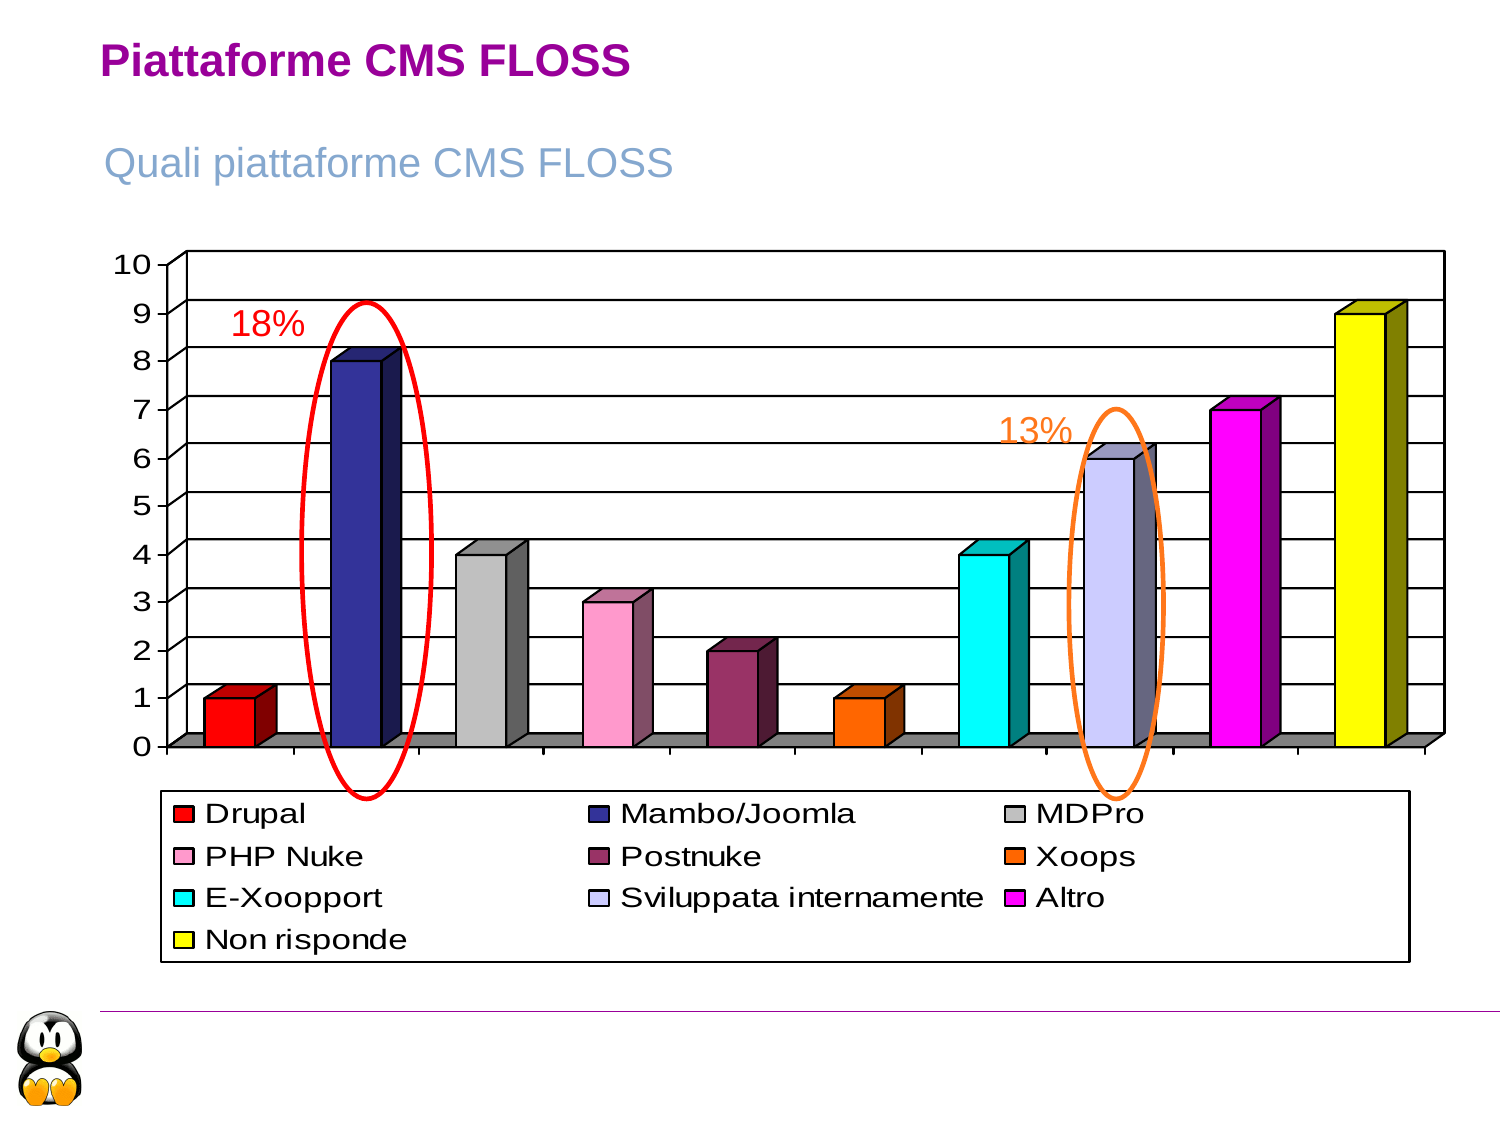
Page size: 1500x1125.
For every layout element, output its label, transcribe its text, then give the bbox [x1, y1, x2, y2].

title Piattaforme CMS FLOSS [99, 35, 1075, 173]
picture [17, 1011, 82, 1106]
text_box 18% [230, 302, 306, 345]
chart [88, 231, 1489, 977]
text_box 13% [998, 409, 1074, 452]
text_box Quali piattaforme CMS FLOSS [0, 137, 1459, 230]
